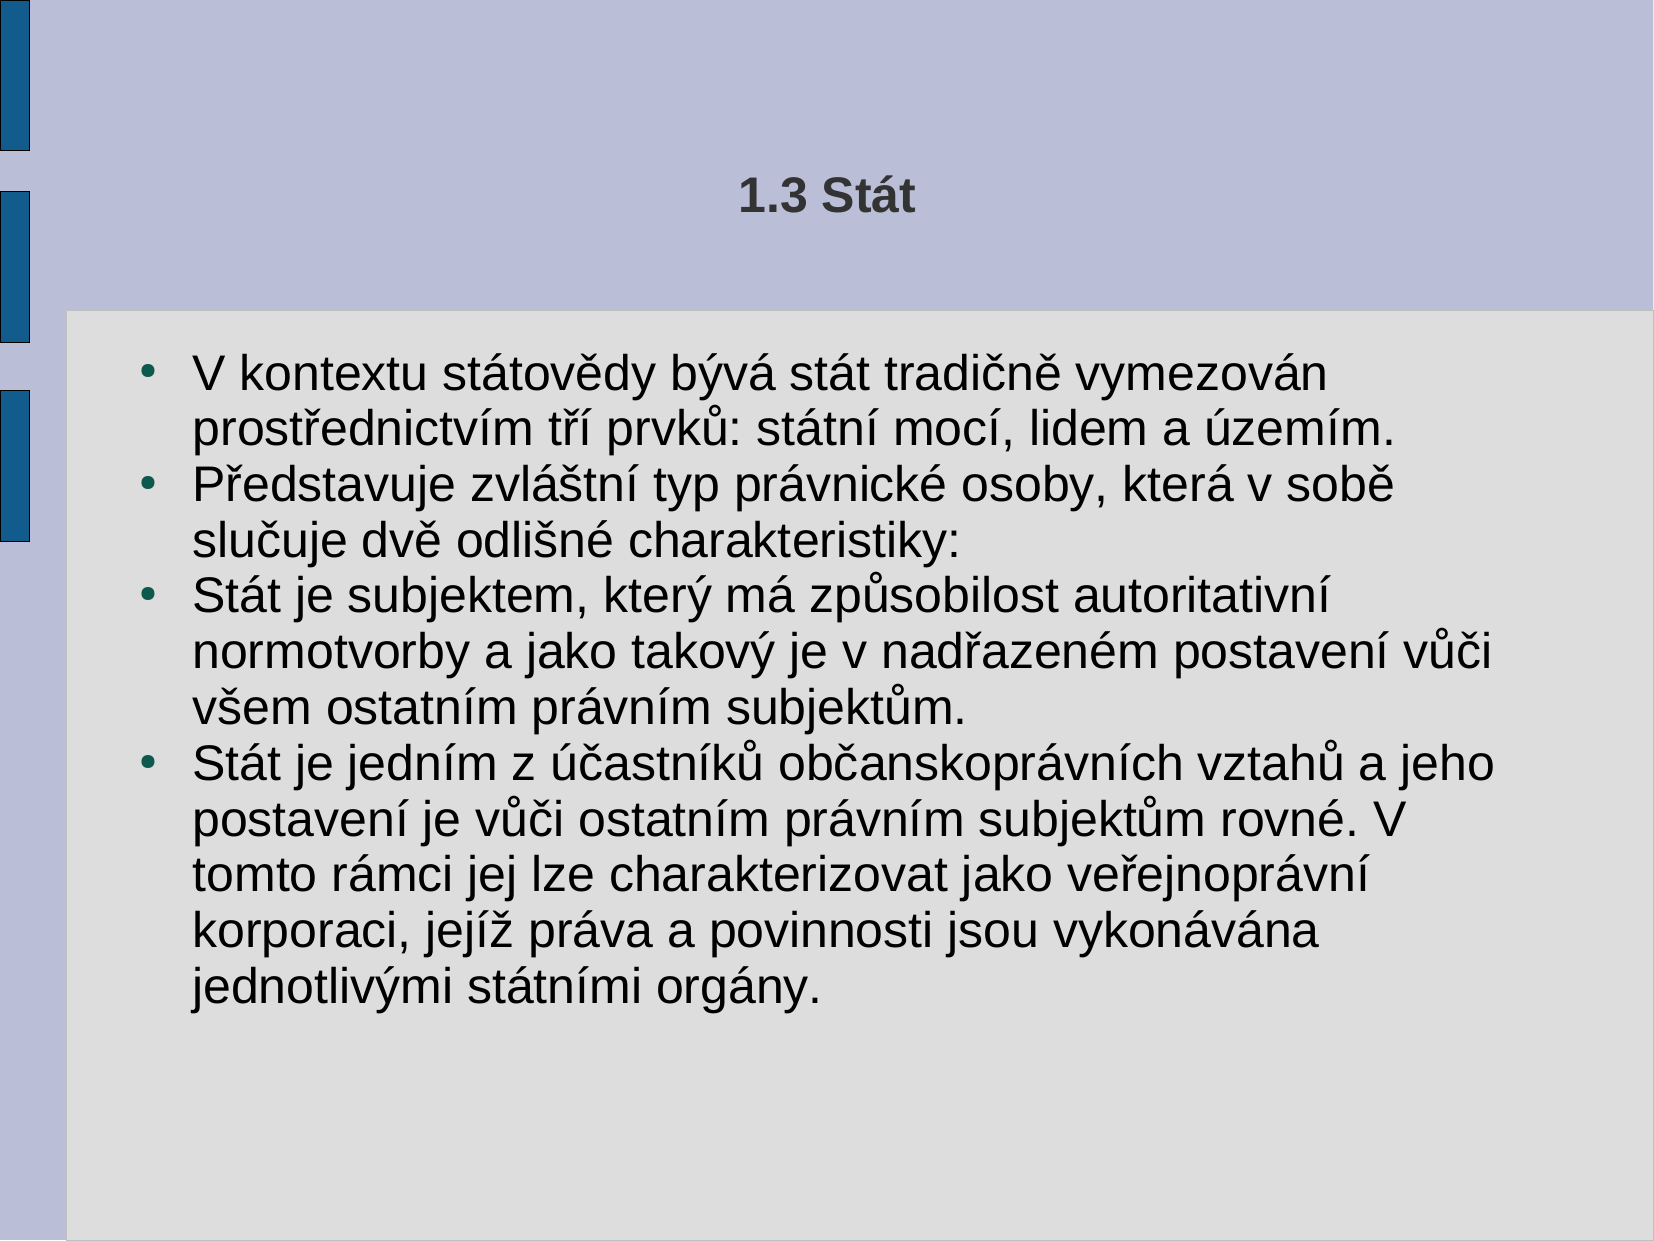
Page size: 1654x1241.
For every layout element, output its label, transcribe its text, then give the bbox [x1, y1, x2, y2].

list V kontextu státovědy bývá stát tradičně vymezován prostřednictvím tří prvků: státní mocí, lidem a územím. Představuje zvláštní typ právnické osoby, která v sobě slučuje dvě odlišné charakteristiky: Stát je subjektem, který má způsobilost autoritativní normotvorby a jako takový je v nadřazeném postavení vůči všem ostatním právním subjektům. Stát je jedním z účastníků občanskoprávních vztahů a jeho postavení je vůči ostatním právním subjektům rovné. V tomto rámci jej lze charakterizovat jako veřejnoprávní korporaci, jejíž práva a povinnosti jsou vykonávána jednotlivými státními orgány. [121, 344, 1534, 1127]
title 1.3 Stát [121, 91, 1534, 299]
